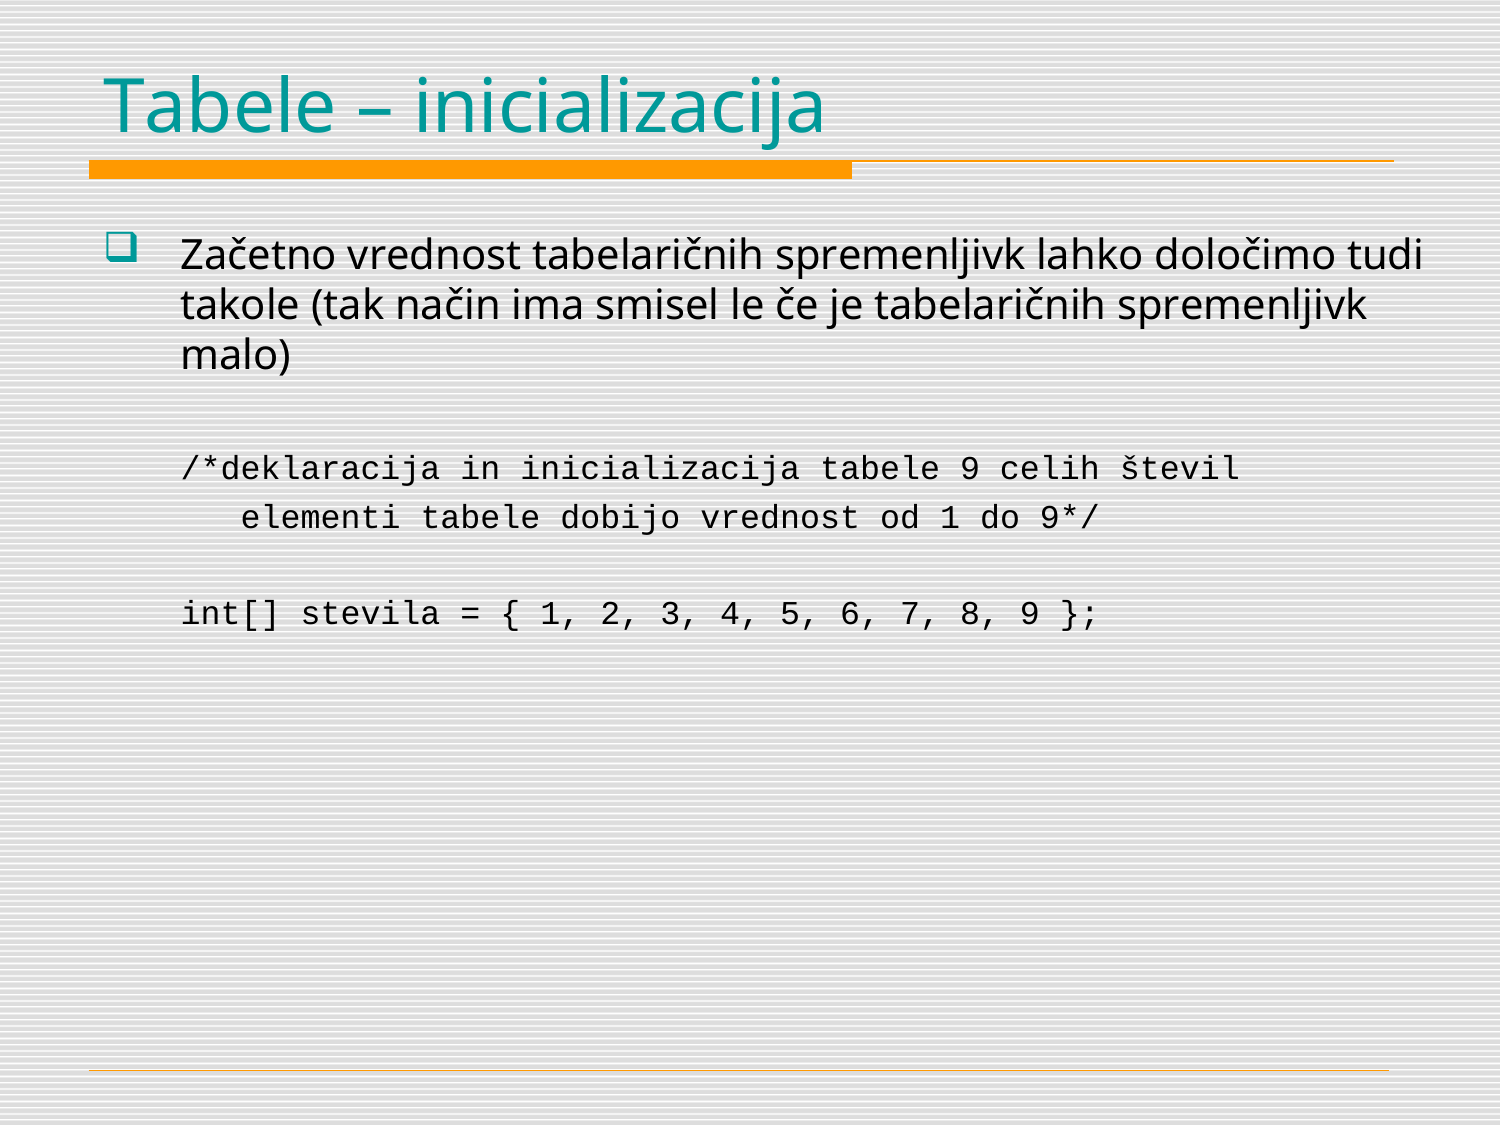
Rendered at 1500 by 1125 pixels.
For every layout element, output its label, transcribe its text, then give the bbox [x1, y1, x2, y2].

list Začetno vrednost tabelaričnih spremenljivk lahko določimo tudi takole (tak način ima smisel le če je tabelaričnih spremenljivk malo) /*deklaracija in inicializacija tabele 9 celih števil elementi tabele dobijo vrednost od 1 do 9*/ int[] stevila = { 1, 2, 3, 4, 5, 6, 7, 8, 9 }; [88, 220, 1471, 1059]
title Tabele – inicializacija [88, 42, 1401, 155]
picture [0, 0, 1500, 1125]
